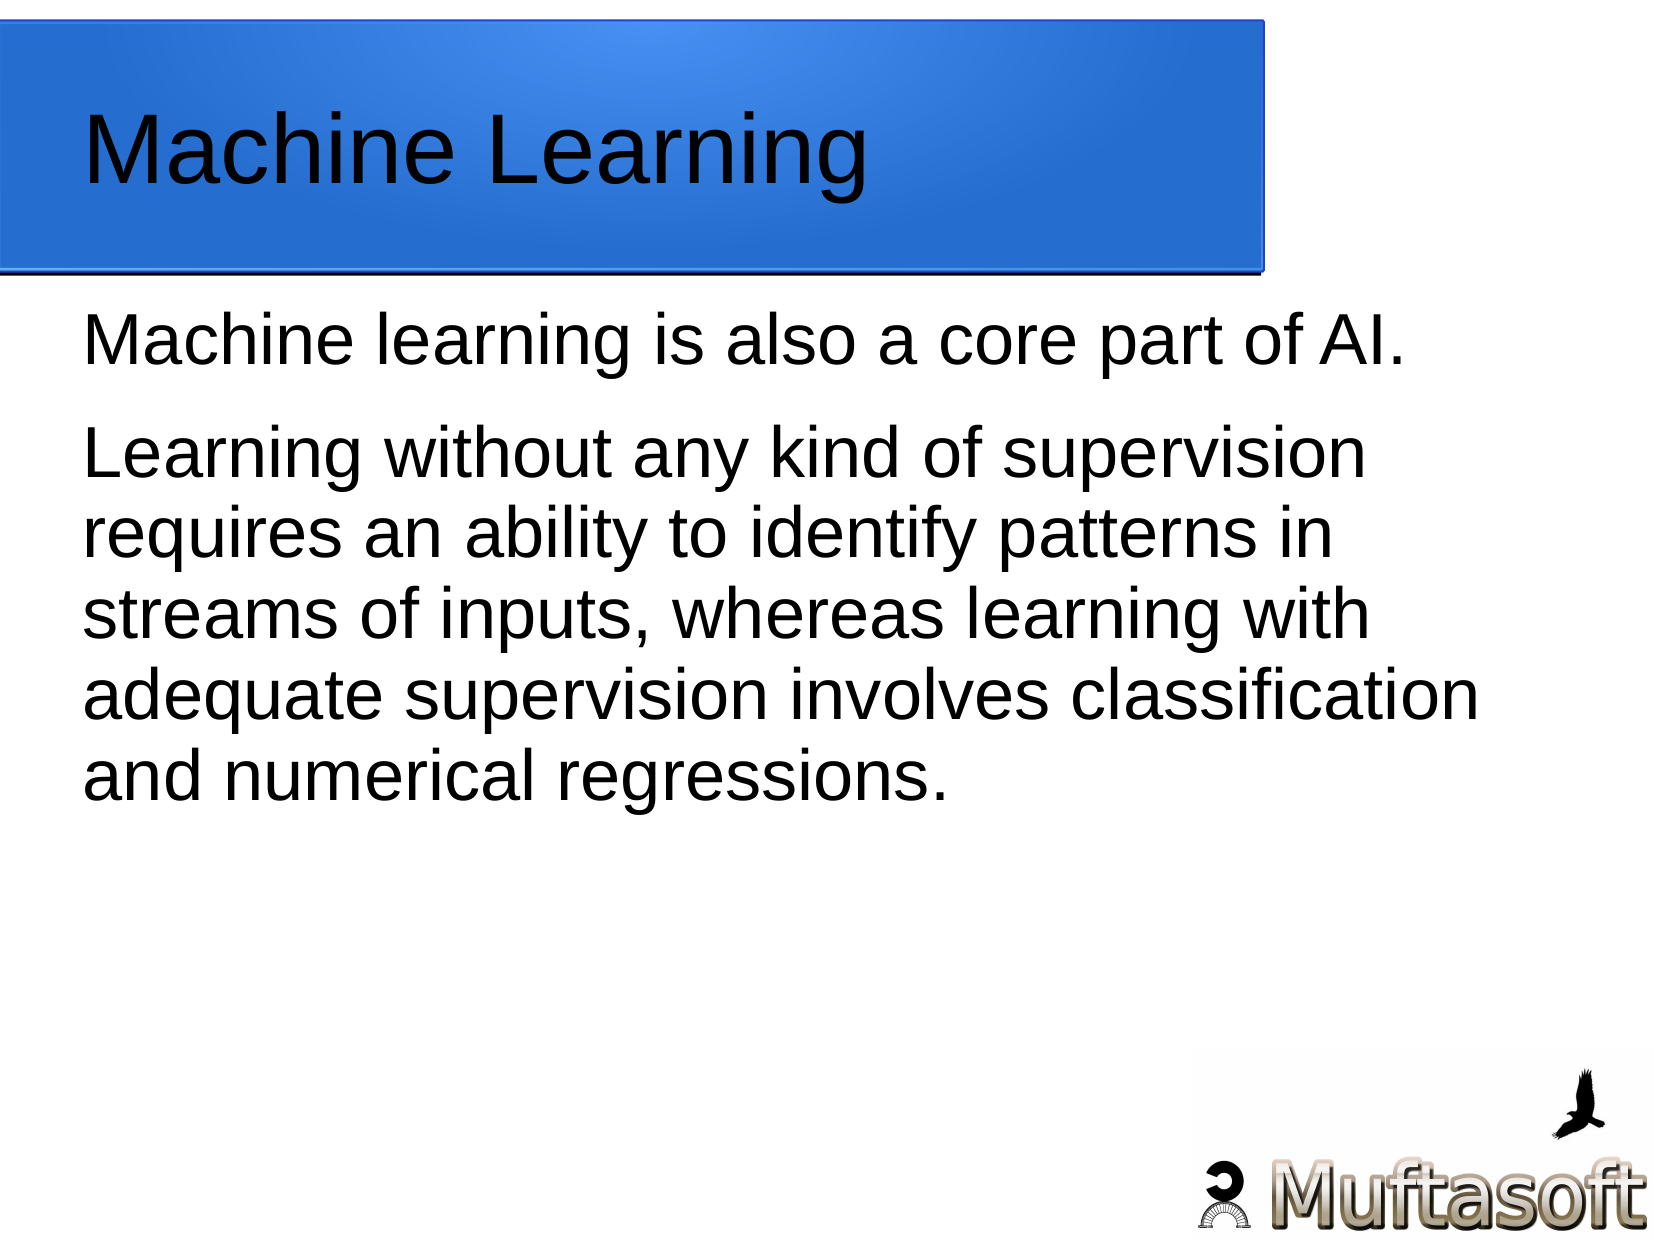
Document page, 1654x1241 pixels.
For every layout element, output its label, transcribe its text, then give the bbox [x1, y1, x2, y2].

picture [1193, 1048, 1654, 1241]
title Machine Learning [82, 47, 1235, 252]
list Machine learning is also a core part of AI. Learning without any kind of supervision requires an ability to identify patterns in streams of inputs, whereas learning with adequate supervision involves classification and numerical regressions. [82, 299, 1571, 1019]
